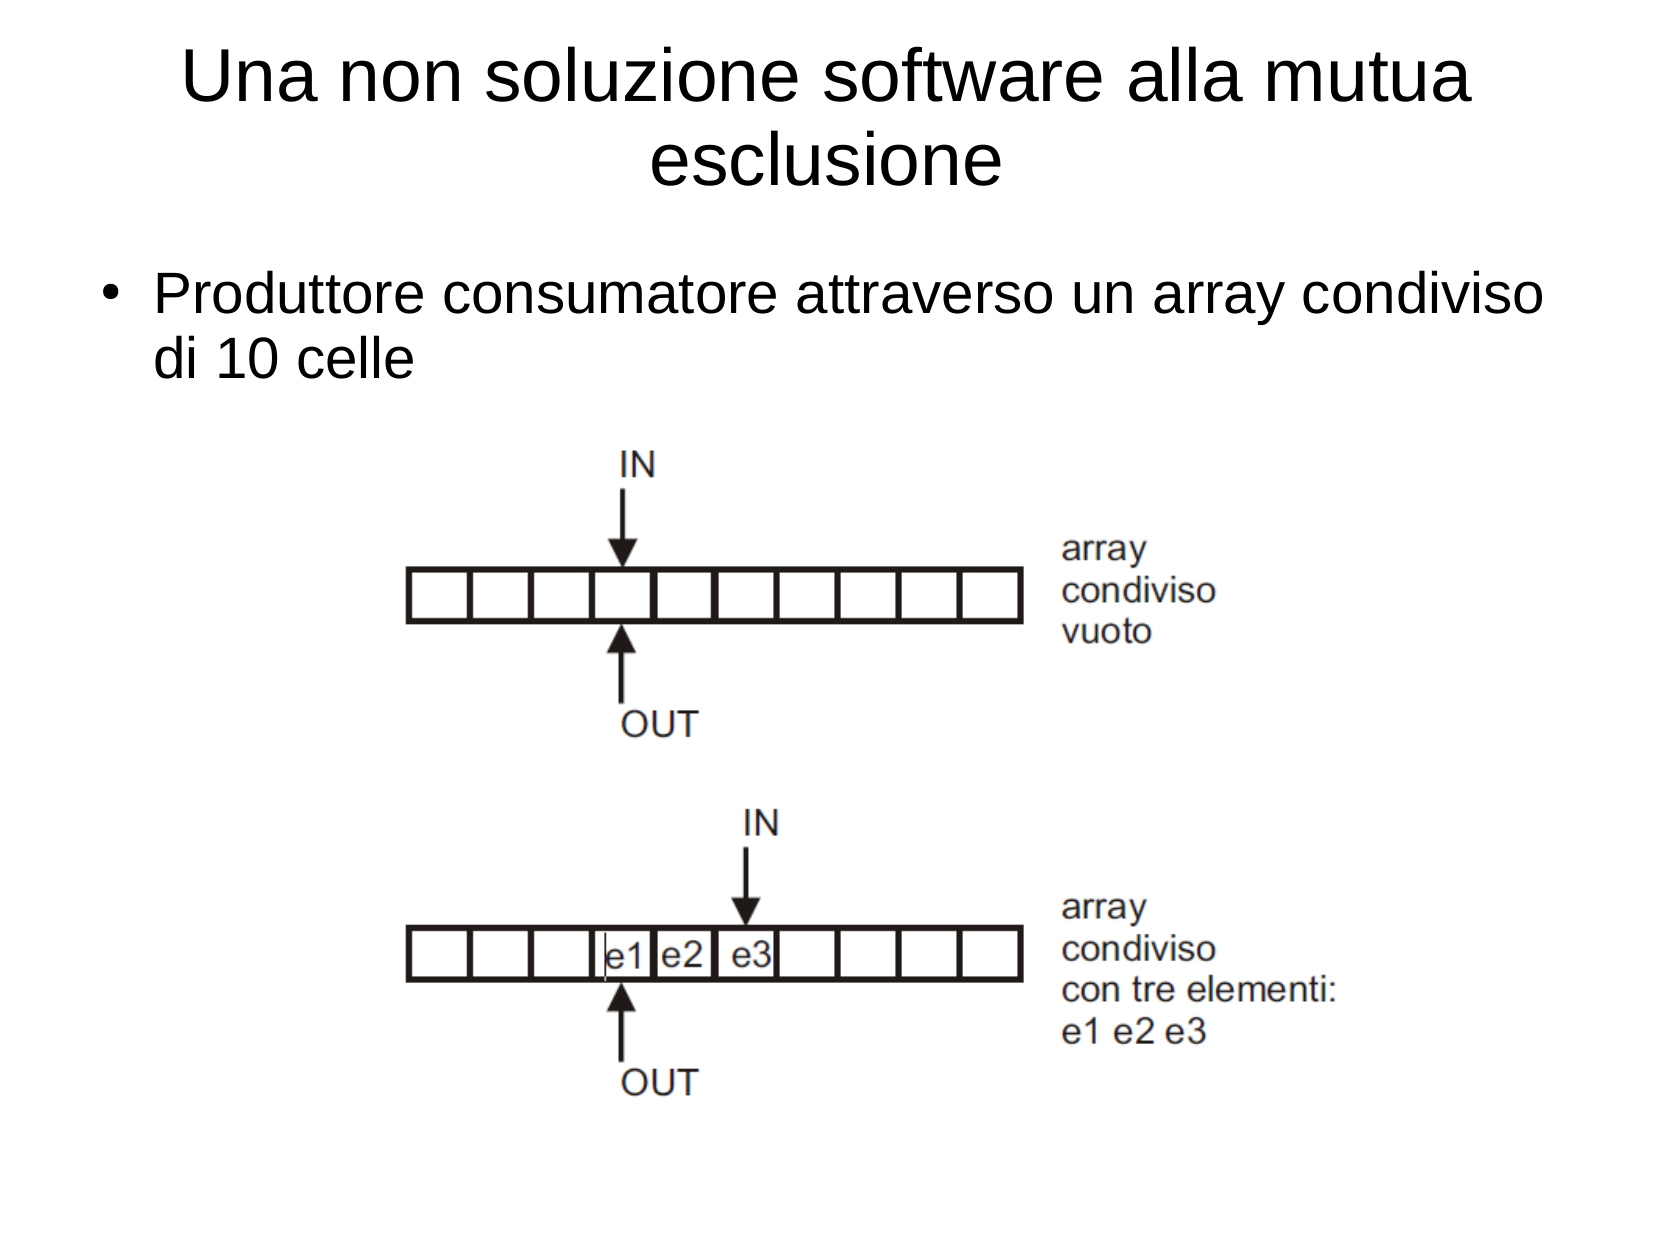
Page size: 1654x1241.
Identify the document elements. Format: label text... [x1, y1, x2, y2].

title Una non soluzione software alla mutua esclusione [82, 13, 1571, 222]
picture [367, 443, 1451, 1152]
list Produttore consumatore attraverso un array condiviso di 10 celle [82, 260, 1571, 980]
